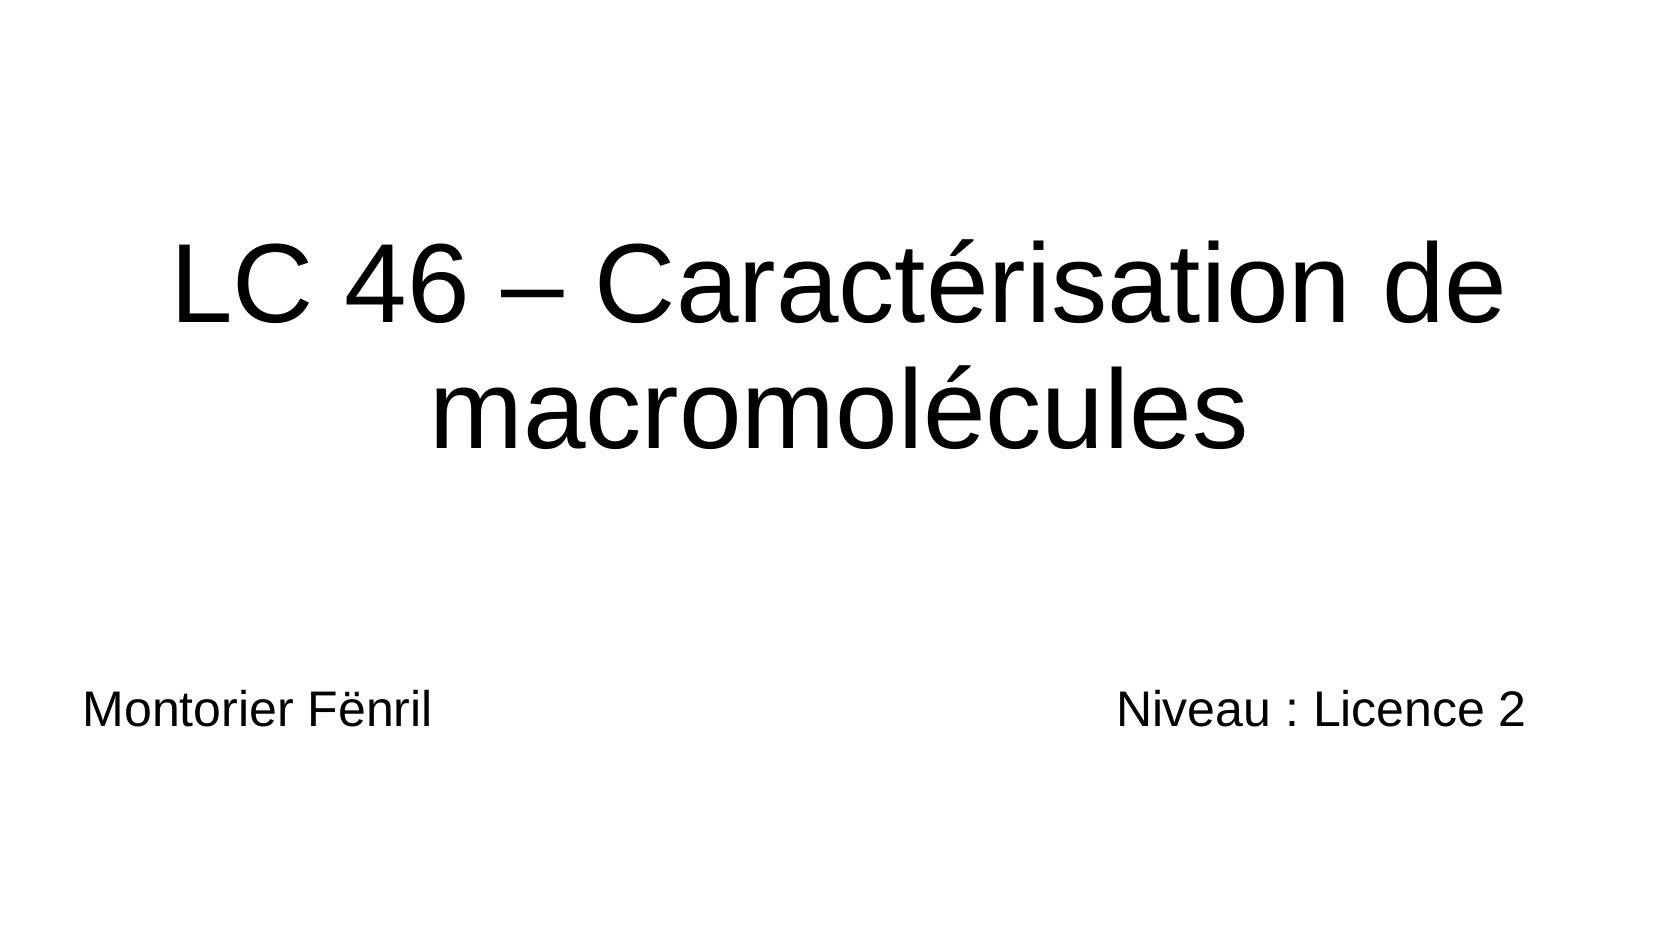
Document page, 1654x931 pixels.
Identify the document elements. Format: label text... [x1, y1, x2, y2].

subtitle Montorier Fënril Niveau : Licence 2 [82, 661, 1571, 758]
title LC 46 – Caractérisation de macromolécules [94, 136, 1583, 557]
